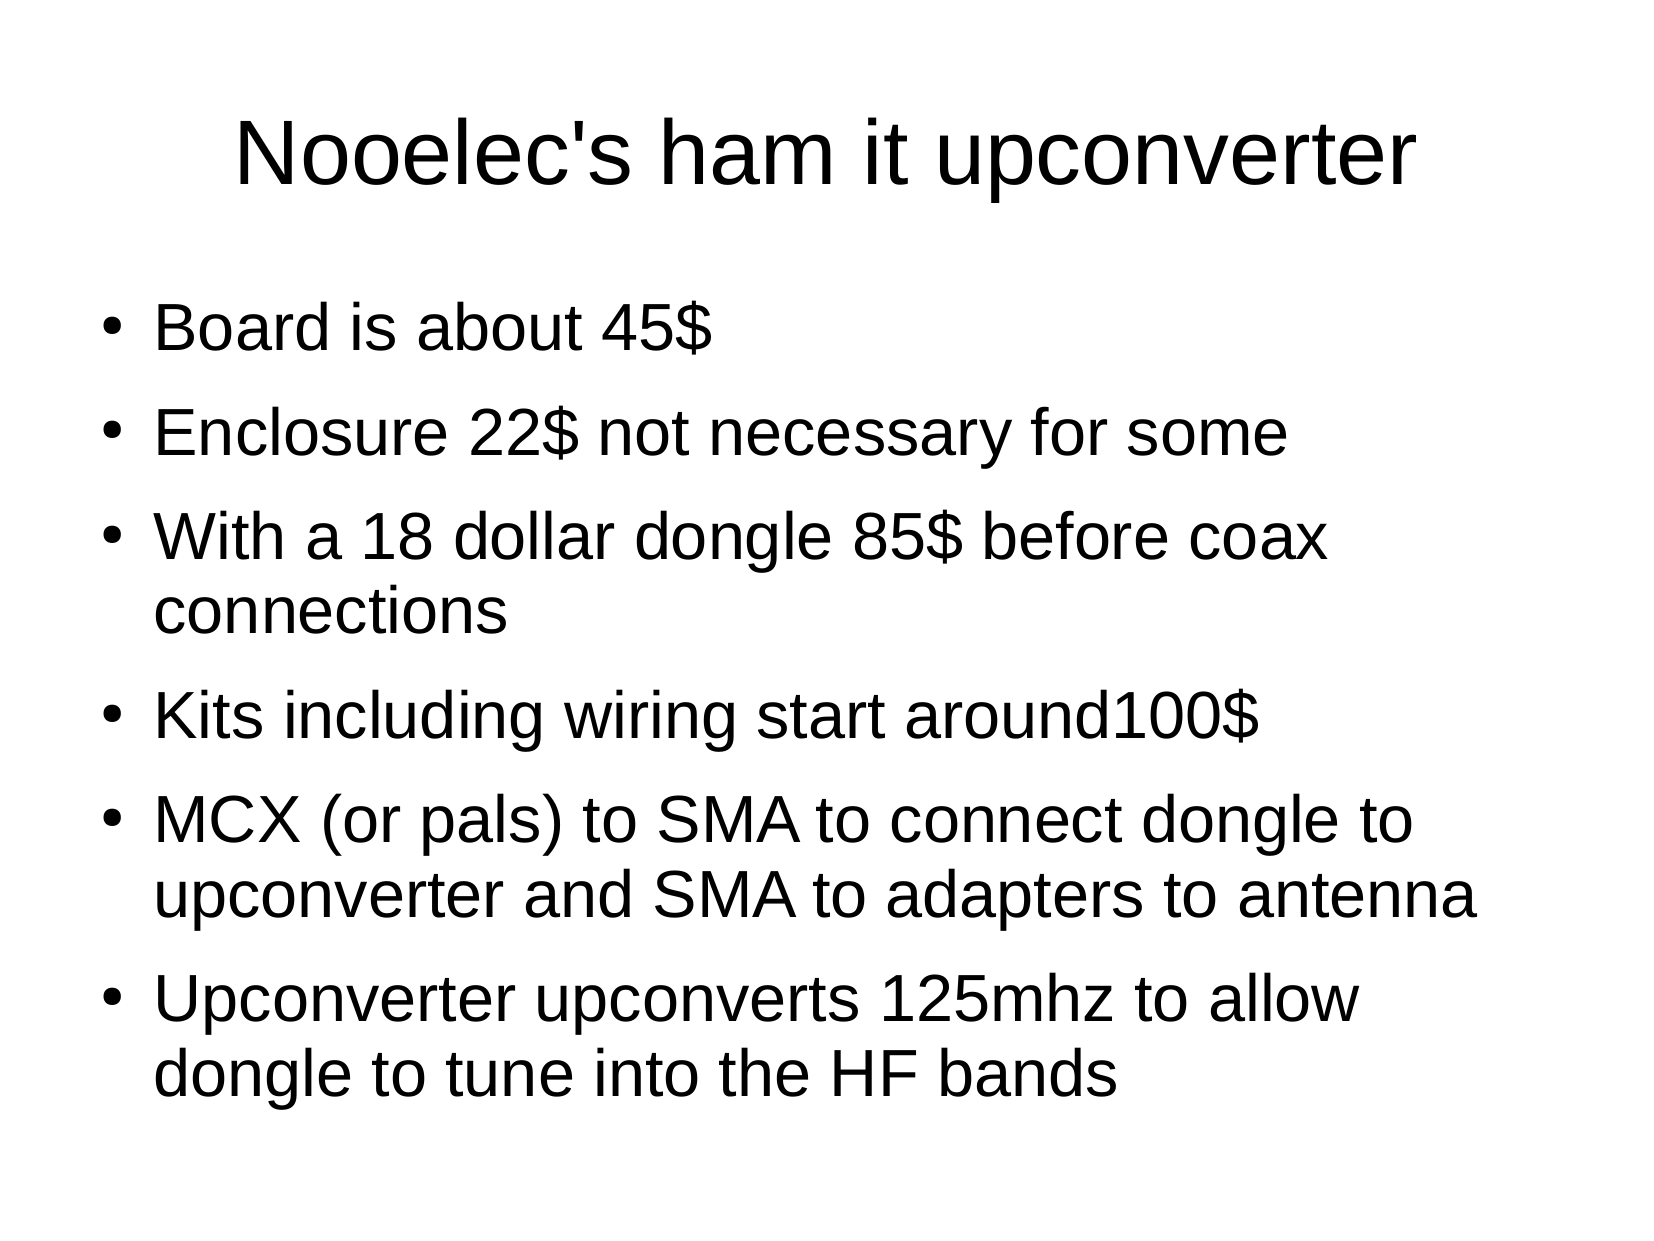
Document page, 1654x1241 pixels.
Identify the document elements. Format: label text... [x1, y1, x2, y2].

title Nooelec's ham it upconverter [82, 49, 1571, 257]
list Board is about 45$ Enclosure 22$ not necessary for some With a 18 dollar dongle 85$ before coax connections Kits including wiring start around100$ MCX (or pals) to SMA to connect dongle to upconverter and SMA to adapters to antenna Upconverter upconverts 125mhz to allow dongle to tune into the HF bands [82, 290, 1571, 1111]
